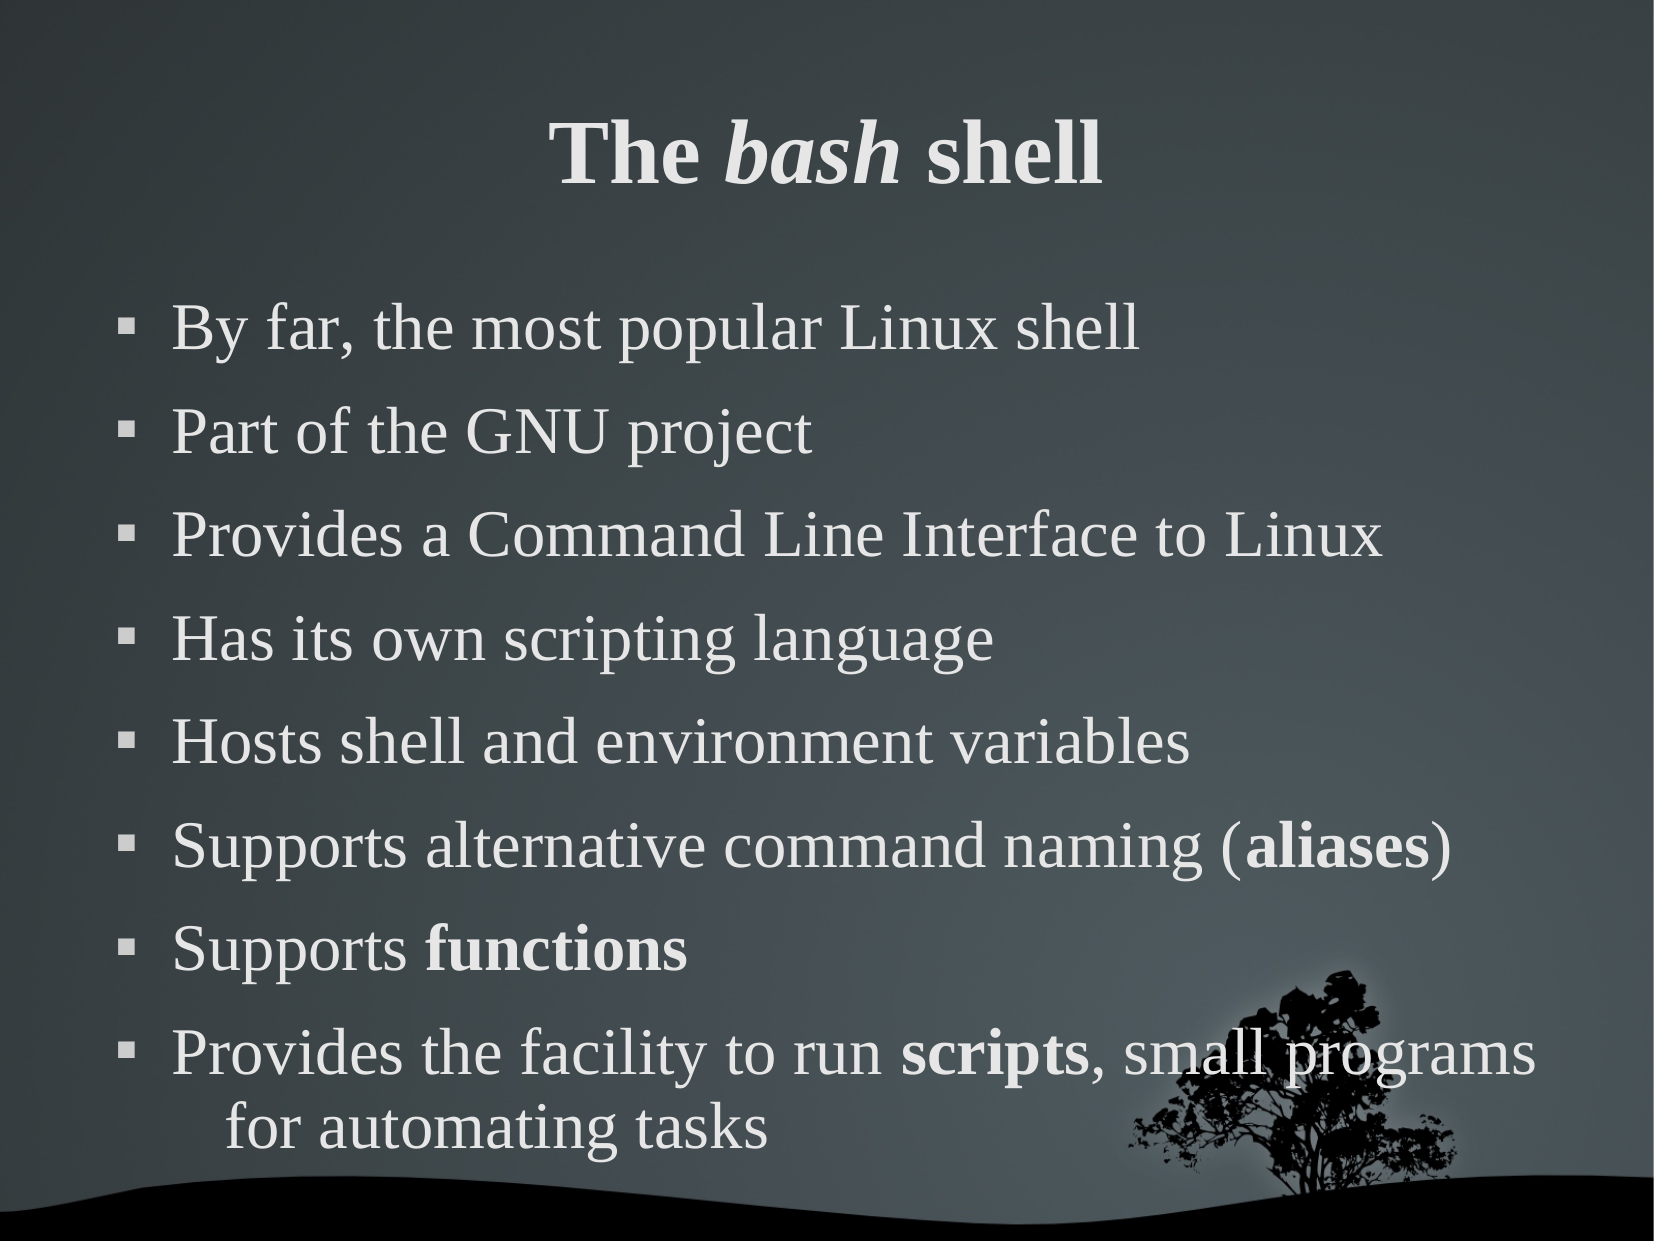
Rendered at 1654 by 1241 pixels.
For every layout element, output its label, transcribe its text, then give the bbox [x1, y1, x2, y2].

title The bash shell [82, 49, 1571, 257]
list By far, the most popular Linux shell Part of the GNU project Provides a Command Line Interface to Linux Has its own scripting language Hosts shell and environment variables Supports alternative command naming (aliases) Supports functions Provides the facility to run scripts, small programs for automating tasks [82, 290, 1571, 1164]
picture [0, 0, 1654, 1241]
